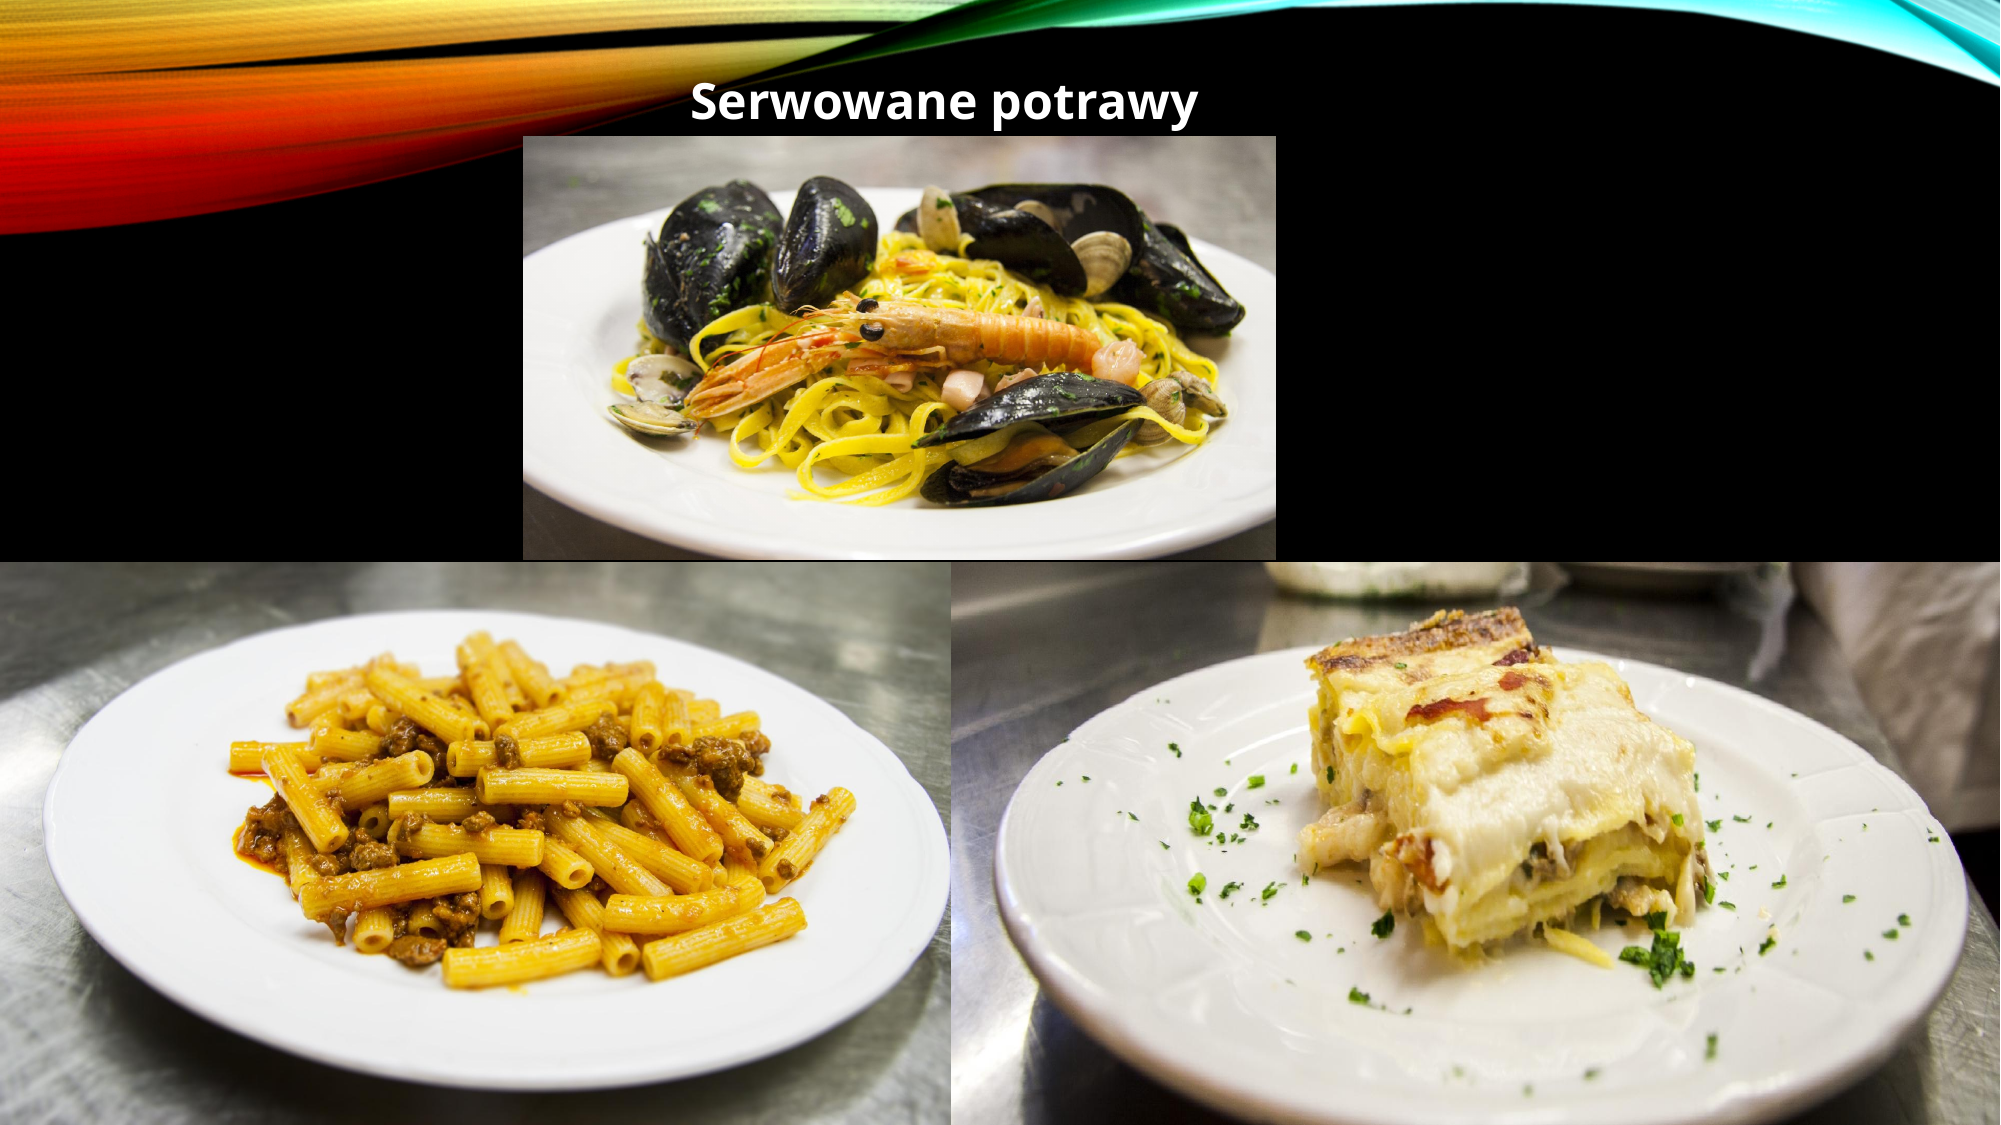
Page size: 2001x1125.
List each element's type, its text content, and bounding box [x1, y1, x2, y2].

text_box Serwowane potrawy [605, 62, 1284, 137]
picture [0, 562, 2000, 1125]
picture [0, 0, 2000, 560]
